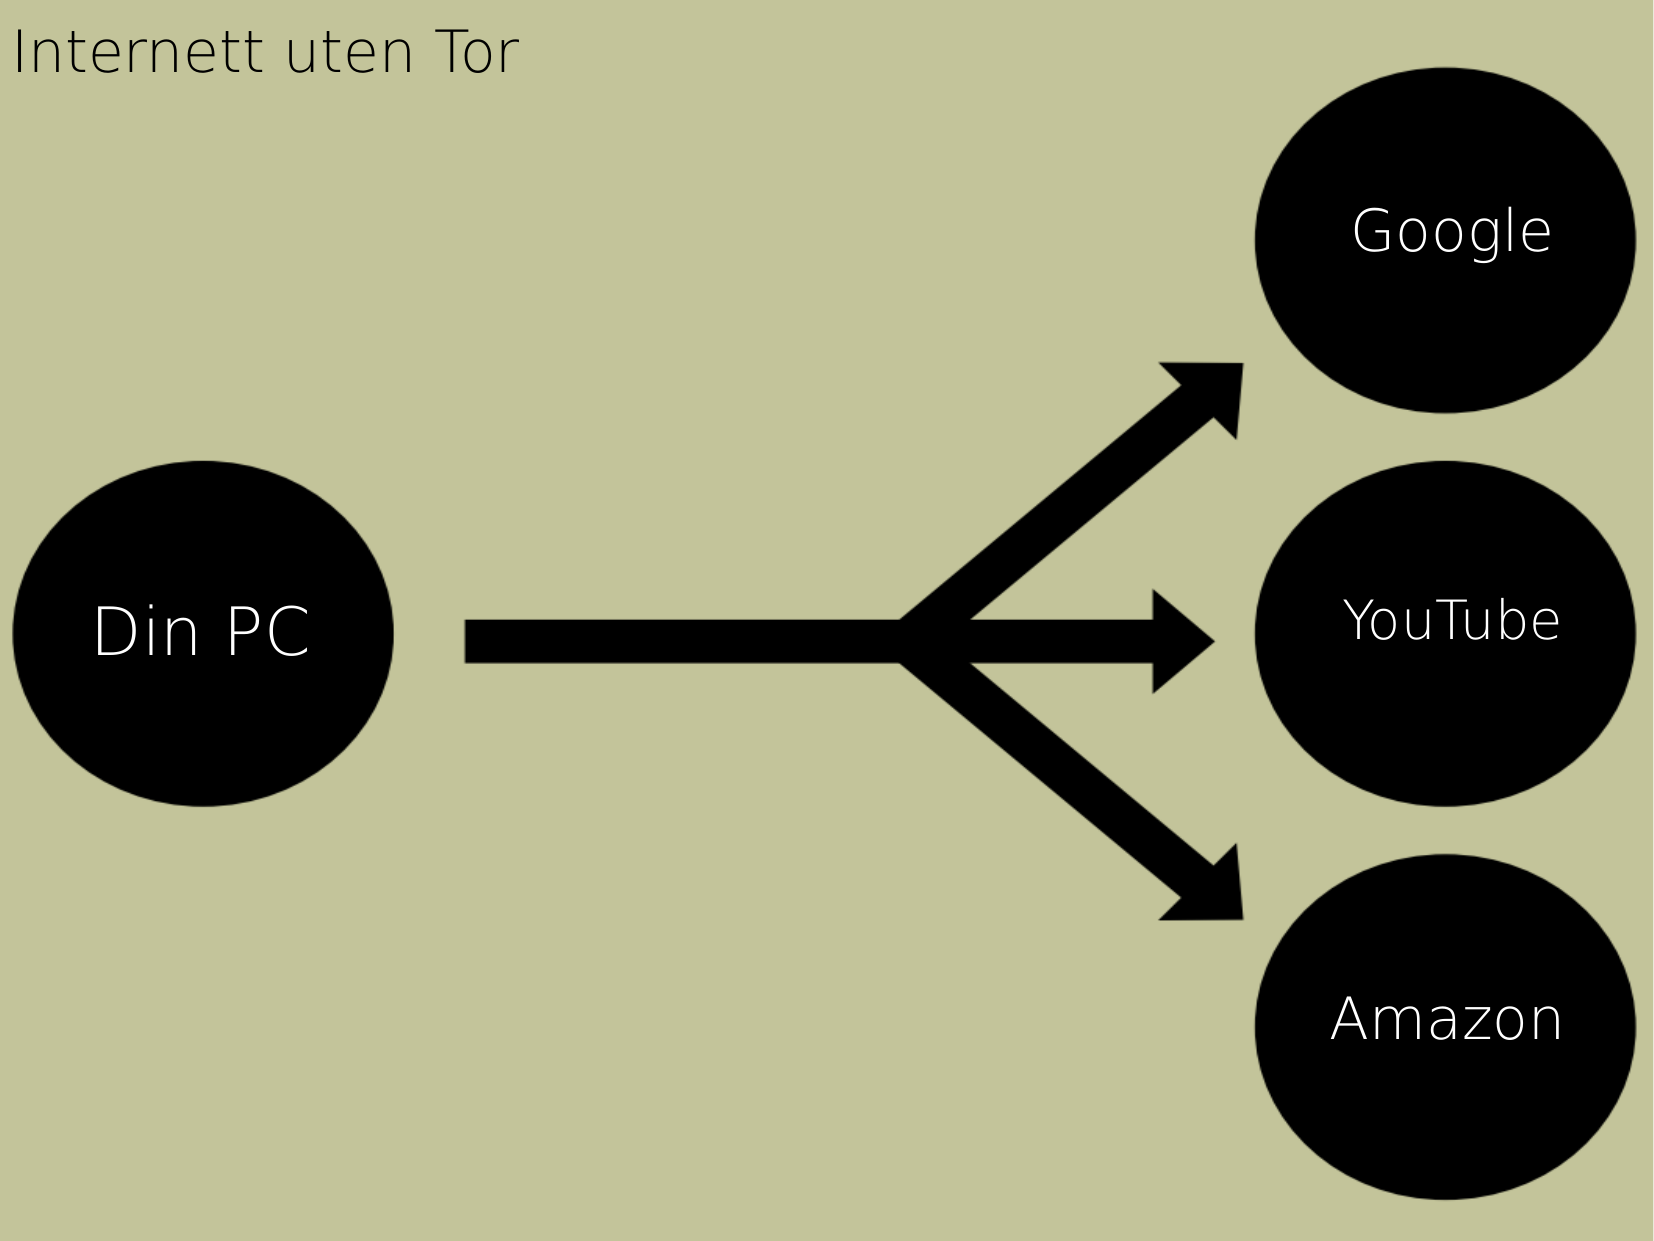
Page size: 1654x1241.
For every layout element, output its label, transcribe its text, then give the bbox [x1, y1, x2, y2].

picture [0, 0, 1654, 1241]
text_box Amazon [1211, 919, 1654, 1119]
text_box Google [1216, 131, 1654, 331]
title Internett uten Tor [0, 11, 532, 93]
text_box Din PC [0, 533, 438, 733]
text_box YouTube [1216, 521, 1654, 721]
